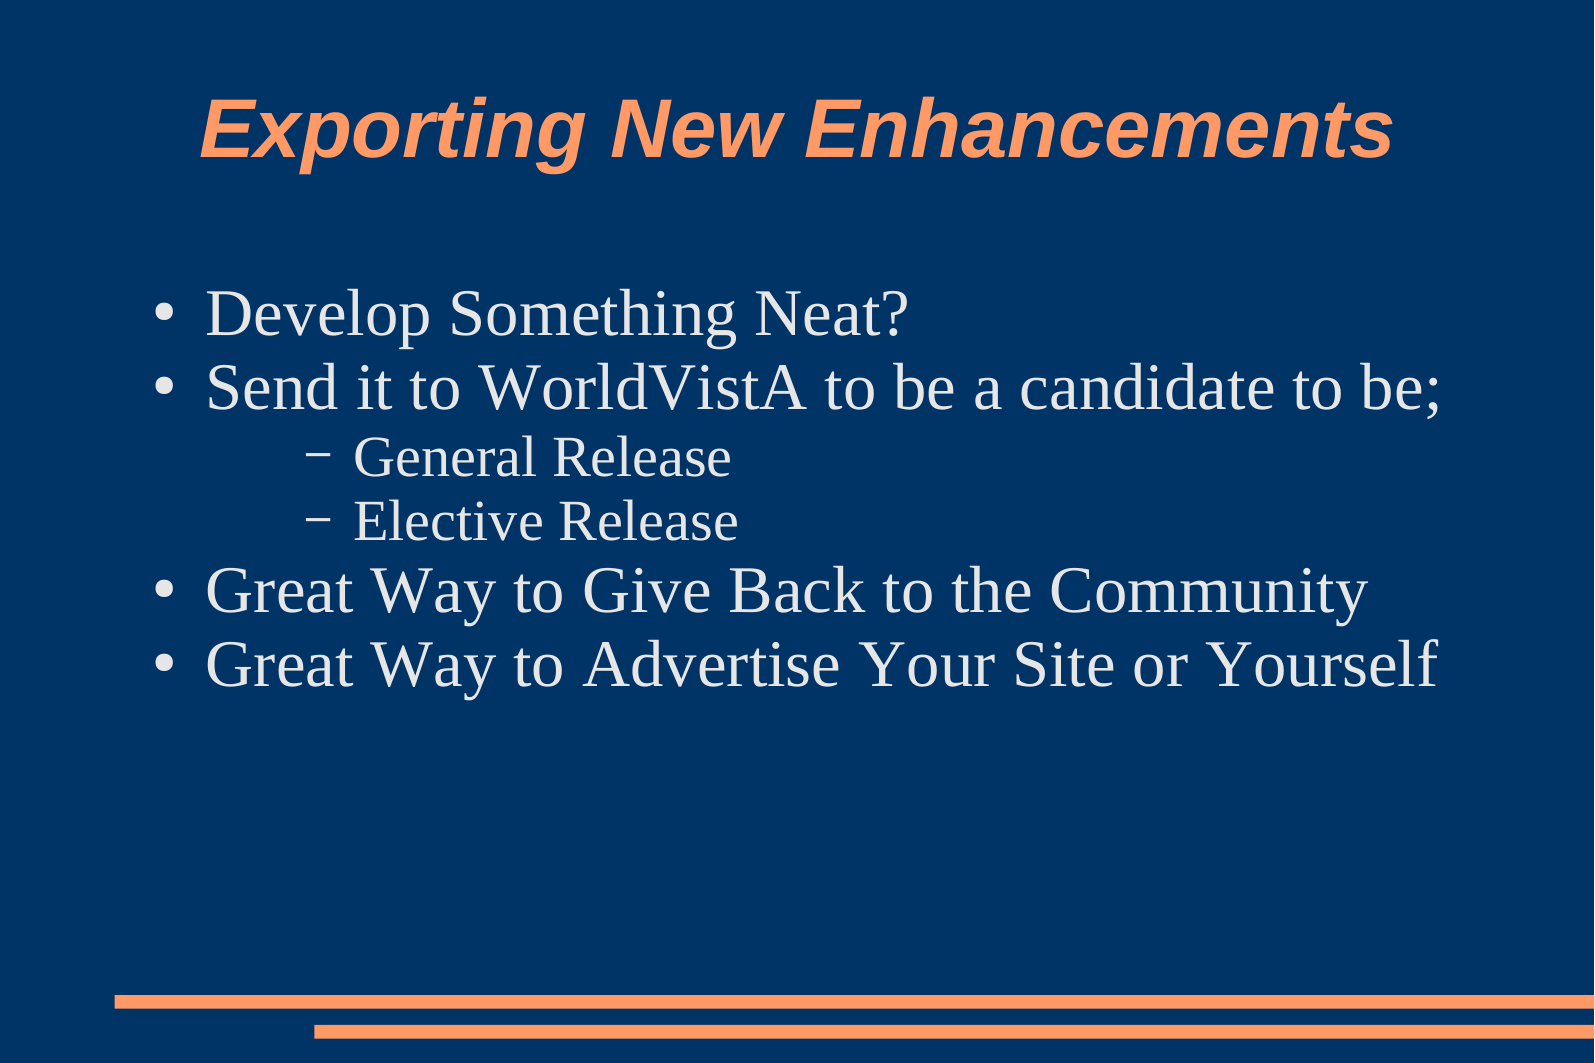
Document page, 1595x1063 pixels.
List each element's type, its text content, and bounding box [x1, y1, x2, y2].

list Develop Something Neat? Send it to WorldVistA to be a candidate to be; General Release Elective Release Great Way to Give Back to the Community Great Way to Advertise Your Site or Yourself [117, 276, 1505, 971]
title Exporting New Enhancements [117, 39, 1479, 218]
